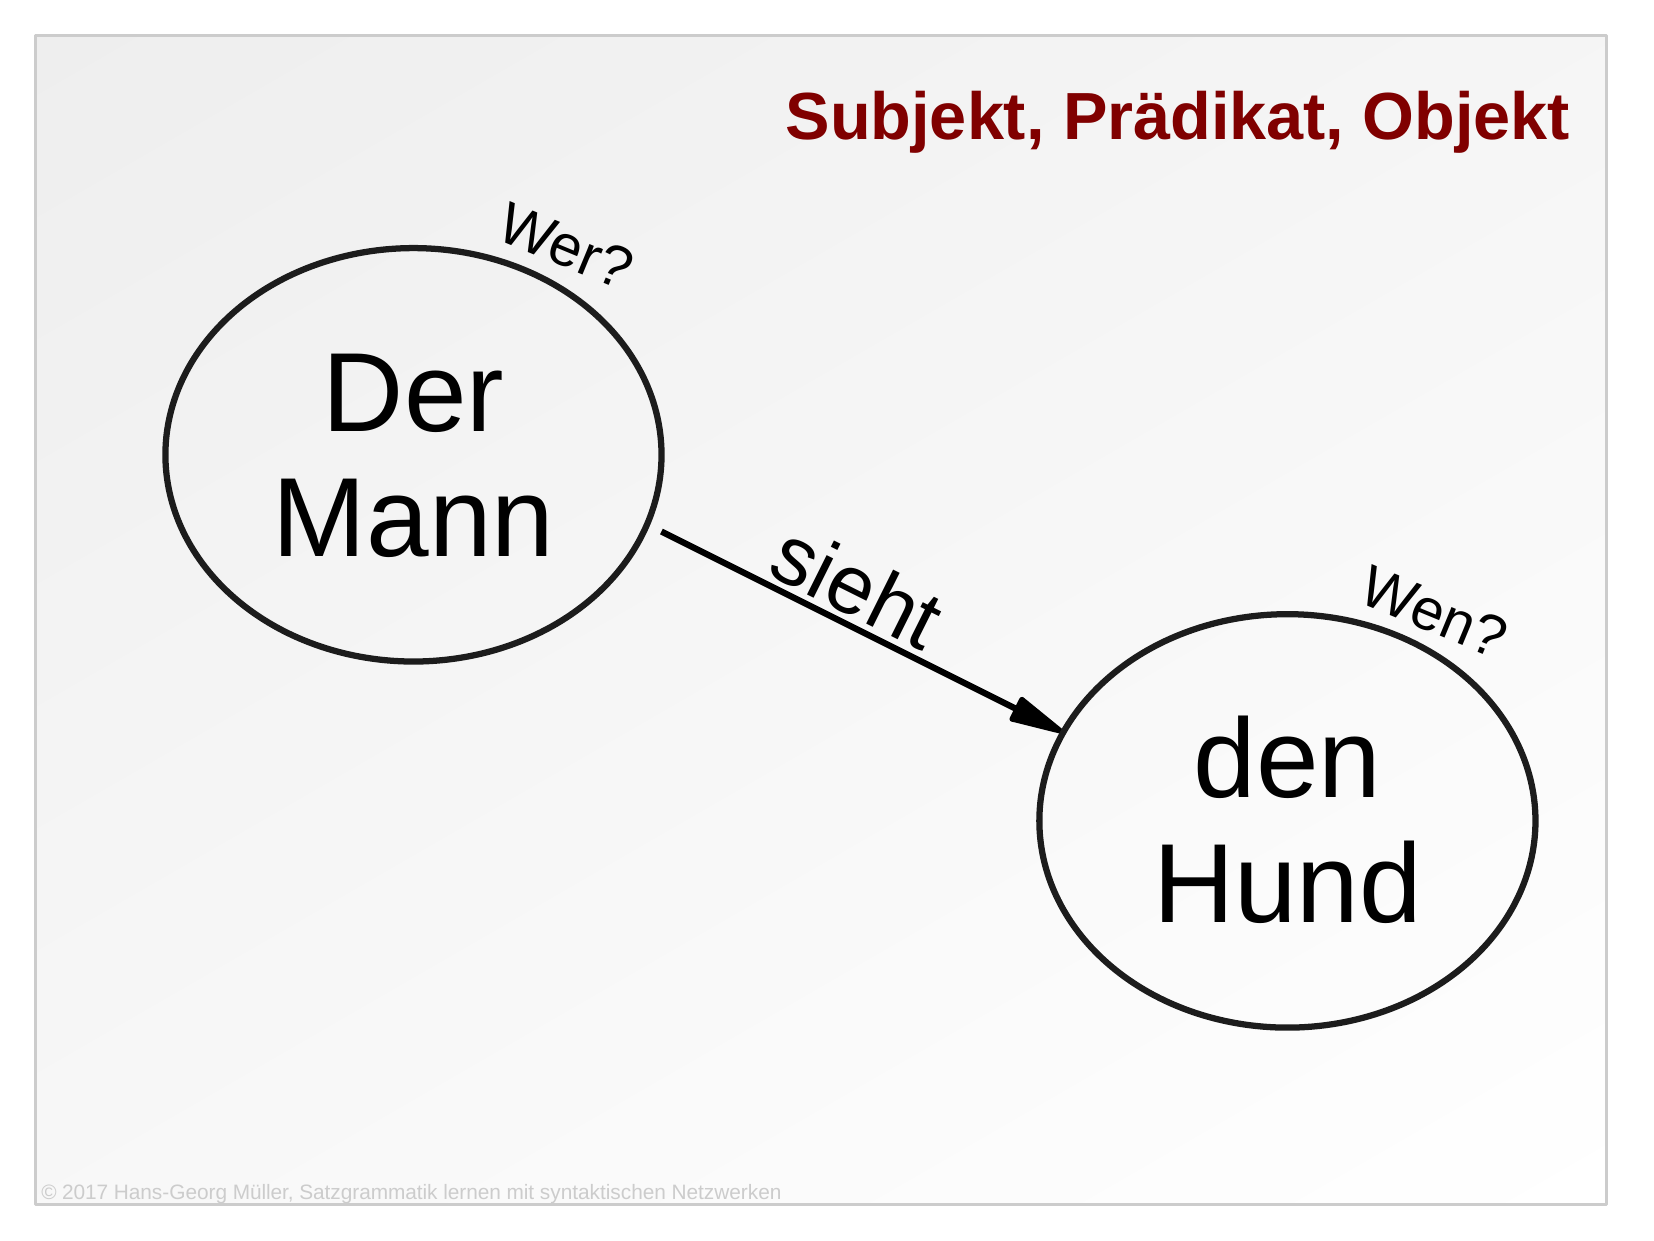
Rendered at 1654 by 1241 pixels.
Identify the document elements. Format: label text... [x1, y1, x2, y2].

text_box Der Mann [165, 248, 662, 662]
title Subjekt, Prädikat, Objekt [82, 67, 1571, 166]
text_box Wen? [1310, 540, 1558, 754]
text_box den Hund [1039, 614, 1536, 1028]
text_box Wer? [472, 177, 668, 322]
